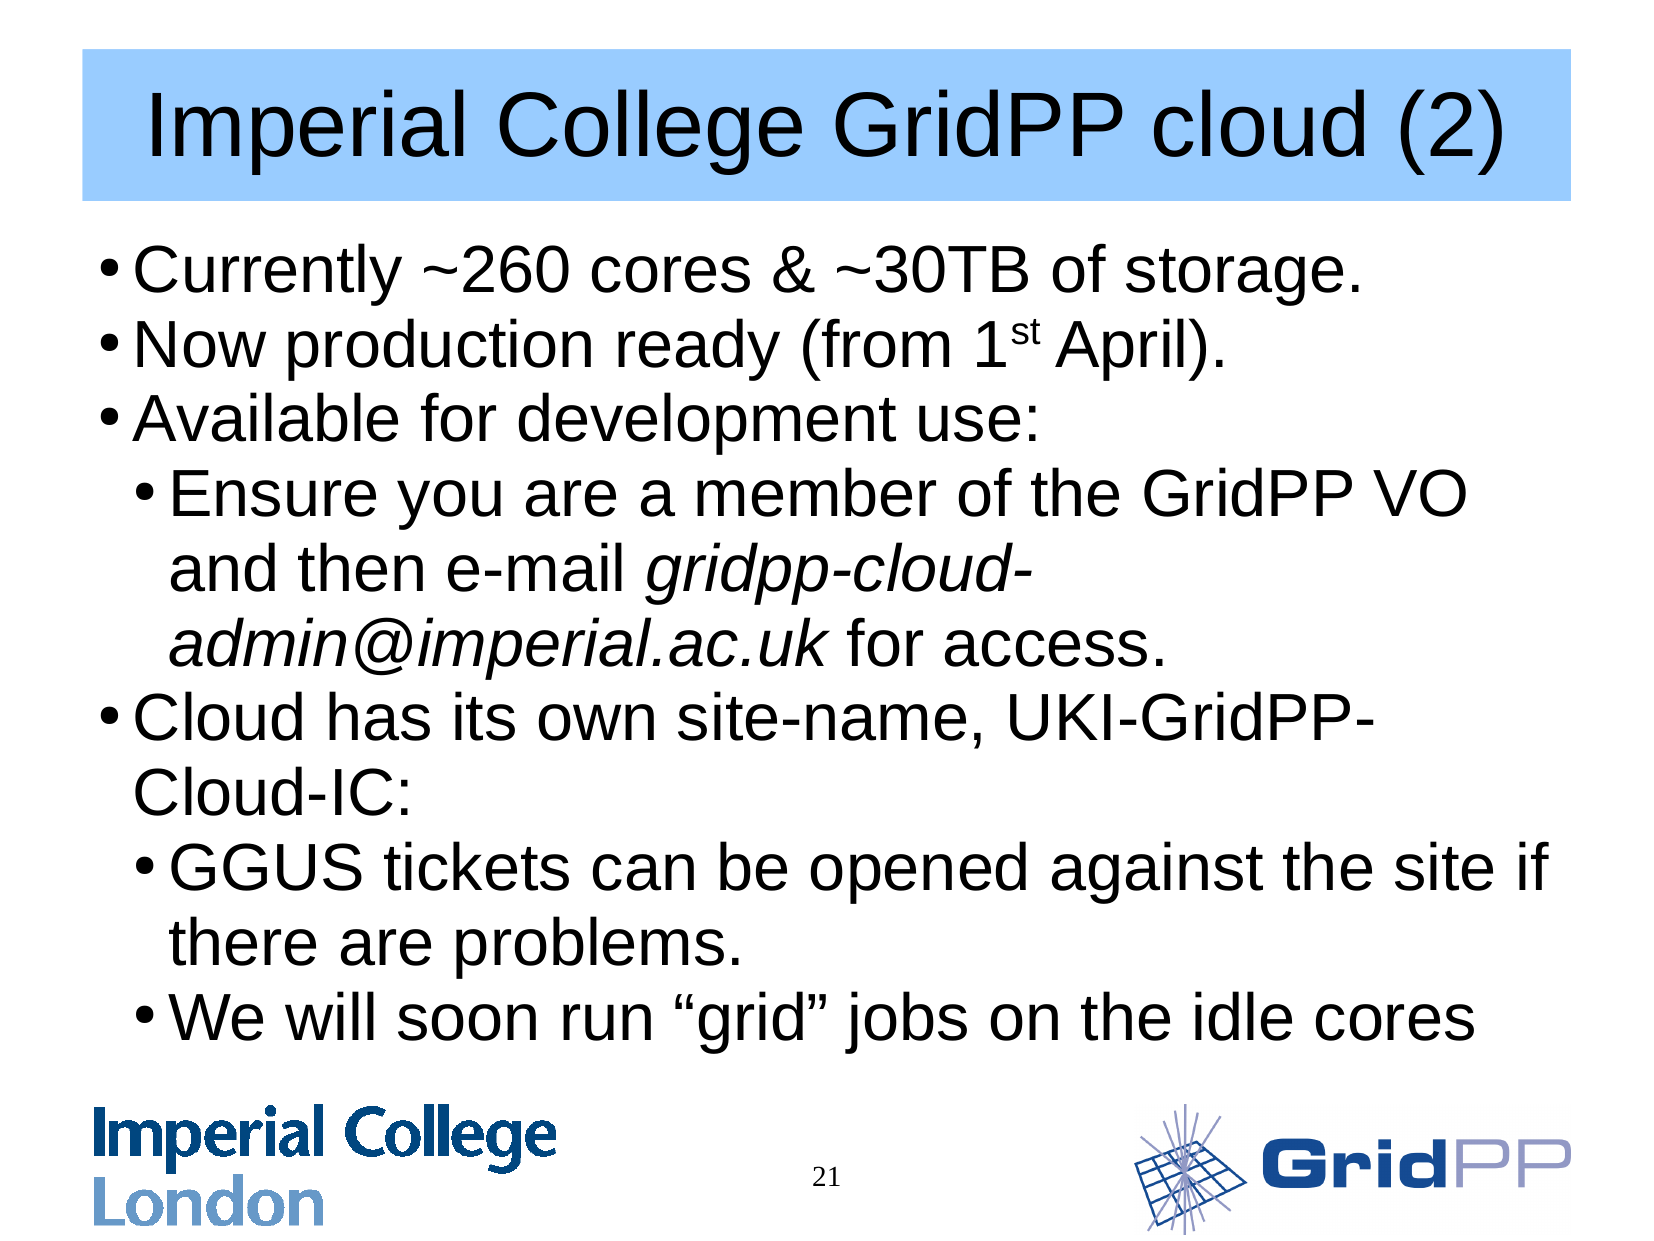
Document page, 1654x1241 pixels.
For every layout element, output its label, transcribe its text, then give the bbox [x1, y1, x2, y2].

picture [1134, 1139, 1571, 1235]
picture [94, 1139, 556, 1226]
text_box Imperial College GridPP cloud (2) [82, 49, 1571, 201]
text_box Currently ~260 cores & ~30TB of storage. Now production ready (from 1st April). Available for development use: Ensure you are a member of the GridPP VO and then e-mail gridpp-cloud-admin@imperial.ac.uk for access. Cloud has its own site-name, UKI-GridPP-Cloud-IC: GGUS tickets can be opened against the site if there are problems. We will soon run “grid” jobs on the idle cores [82, 224, 1571, 1139]
